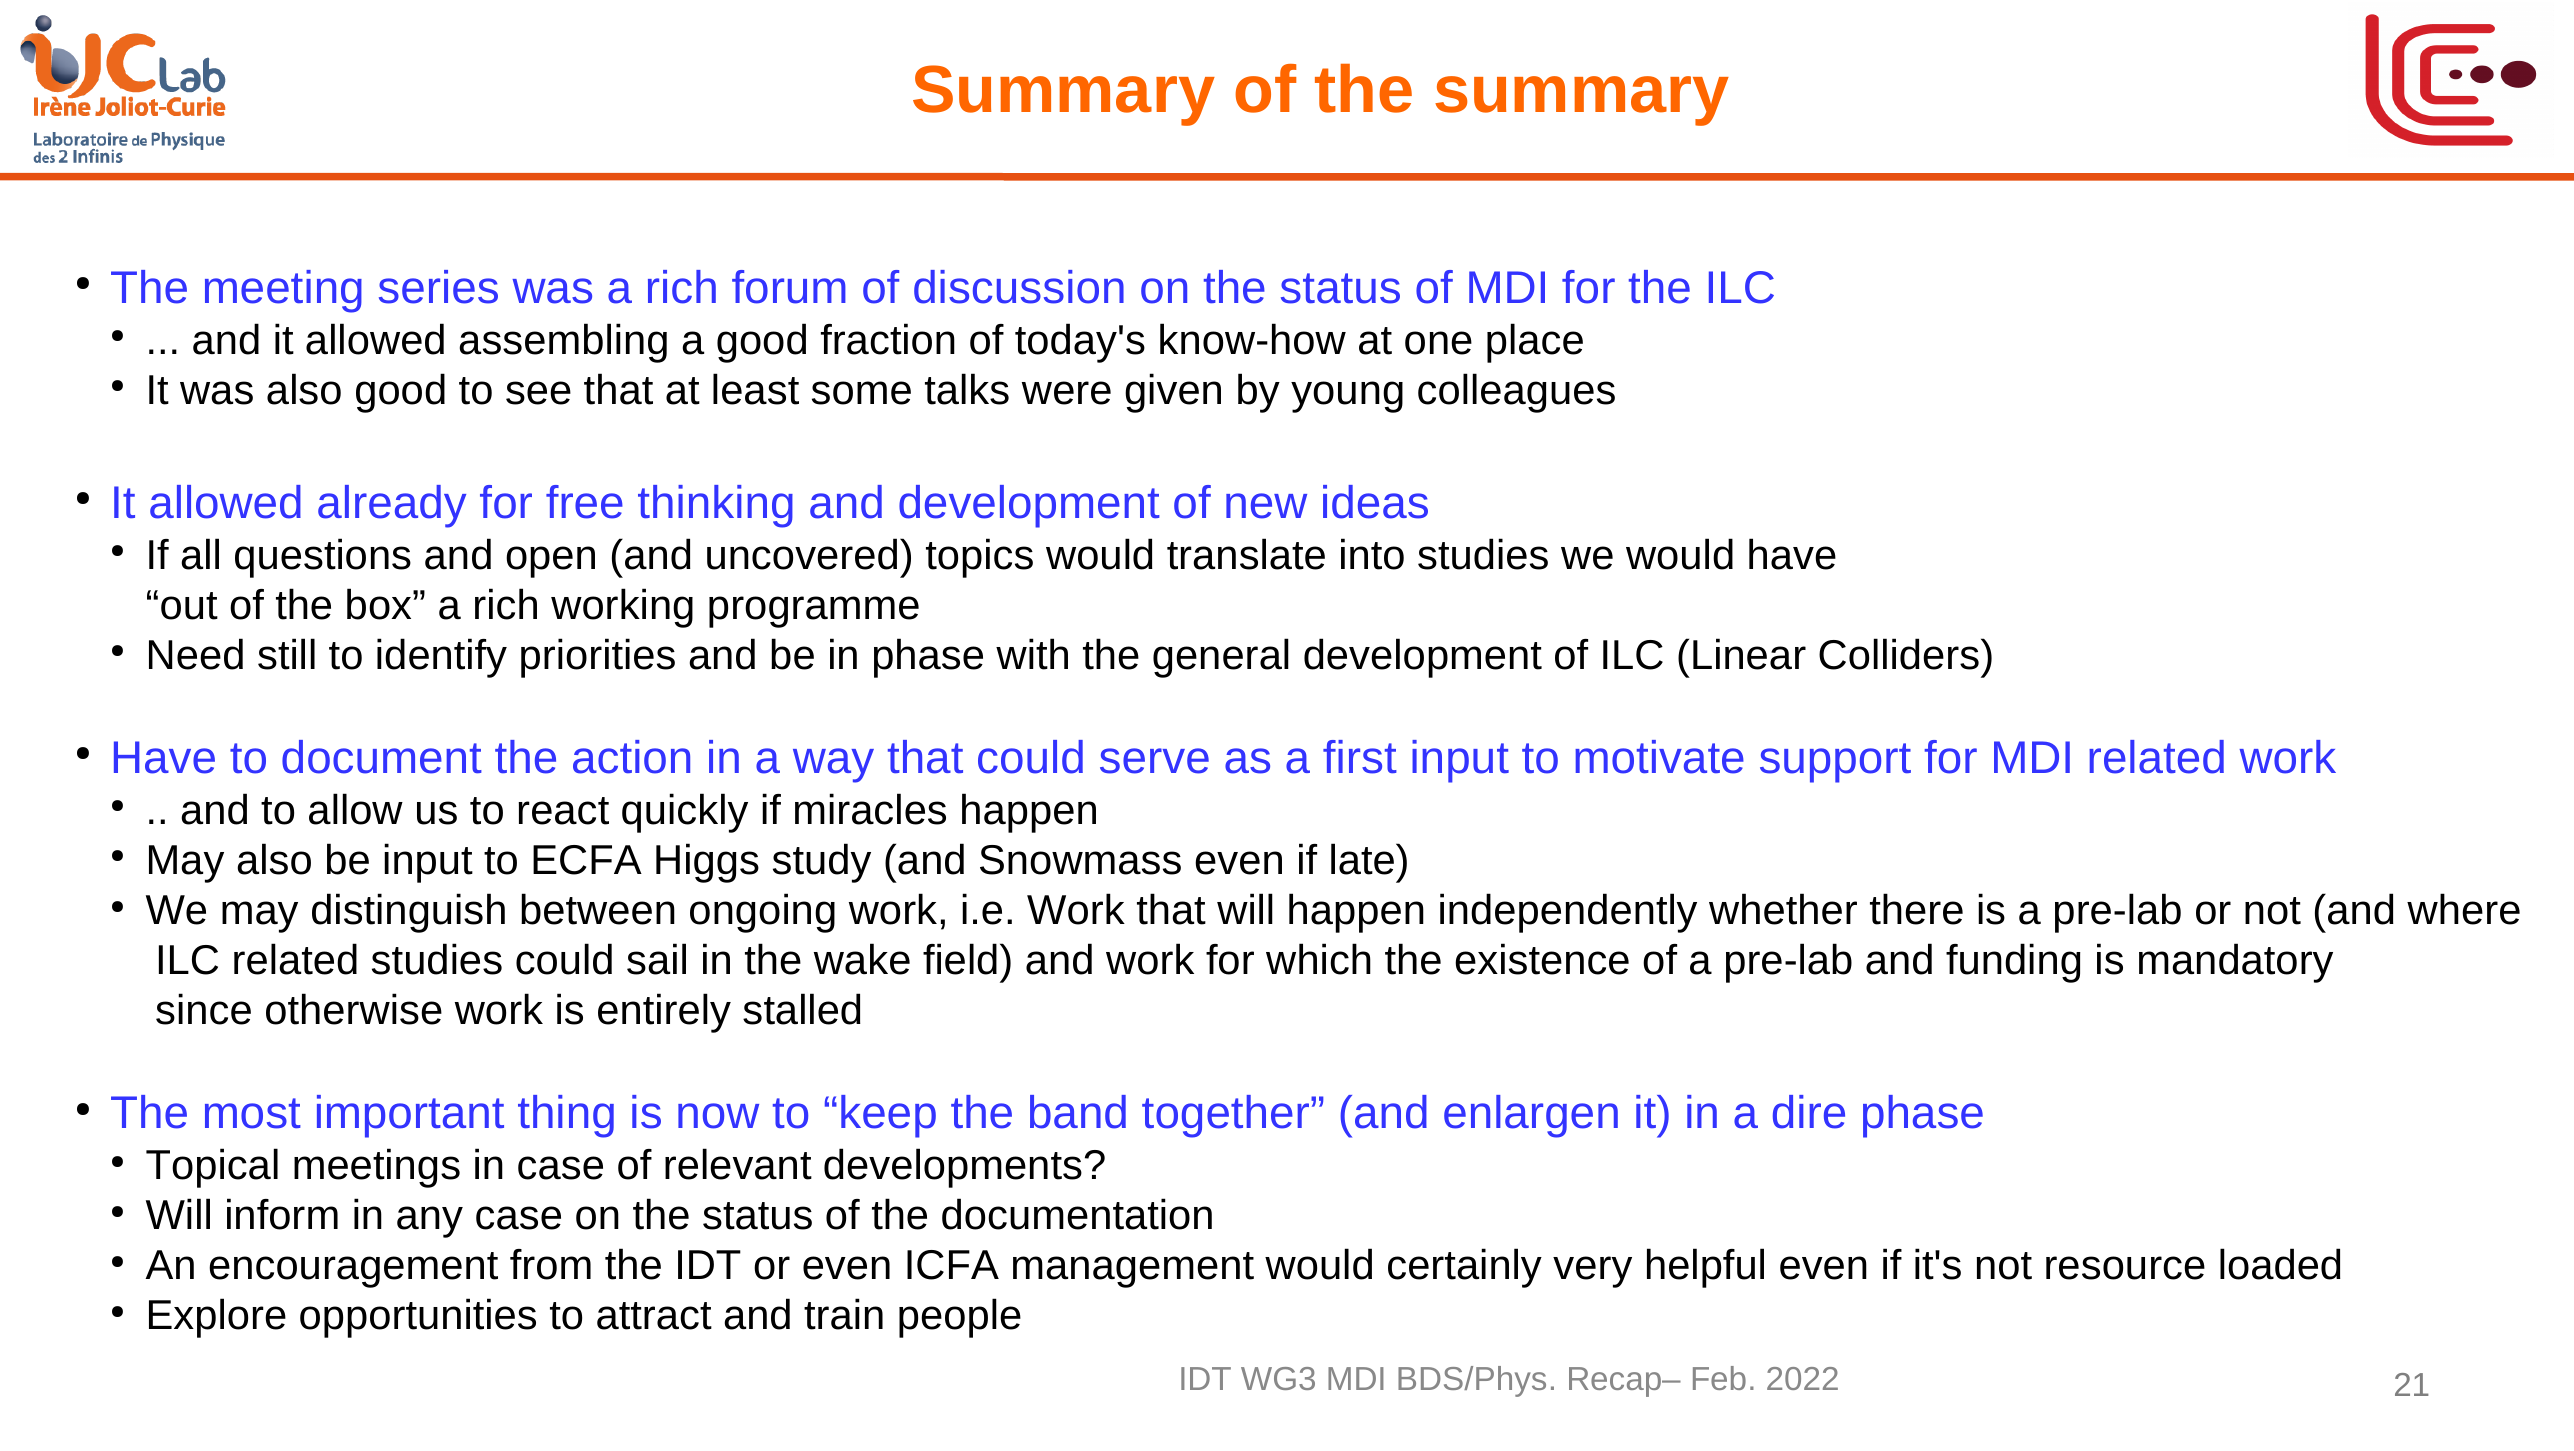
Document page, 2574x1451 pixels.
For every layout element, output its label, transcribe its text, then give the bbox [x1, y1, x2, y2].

title Summary of the summary [226, 9, 2415, 162]
picture [4, 0, 241, 178]
picture [2348, 2, 2554, 158]
text_box The meeting series was a rich forum of discussion on the status of MDI for the ILC ... and it allowed assembling a good fraction of today's know-how at one place It was also good to see that at least some talks were given by young colleagues It allowed already for free thinking and development of new ideas If all questions and open (and uncovered) topics would translate into studies we would have “out of the box” a rich working programme Need still to identify priorities and be in phase with the general development of ILC (Linear Colliders) Have to document the action in a way that could serve as a first input to motivate support for MDI related work .. and to allow us to react quickly if miracles happen May also be input to ECFA Higgs study (and Snowmass even if late) We may distinguish between ongoing work, i.e. Work that will happen independently whether there is a pre-lab or not (and where ILC related studies could sail in the wake field) and work for which the existence of a pre-lab and funding is mandatory since otherwise work is entirely stalled The most important thing is now to “keep the band together” (and enlargen it) in a dire phase Topical meetings in case of relevant developments? Will inform in any case on the status of the documentation An encouragement from the IDT or even ICFA management would certainly very helpful even if it's not resource loaded Explore opportunities to attract and train people [60, 250, 2538, 1396]
